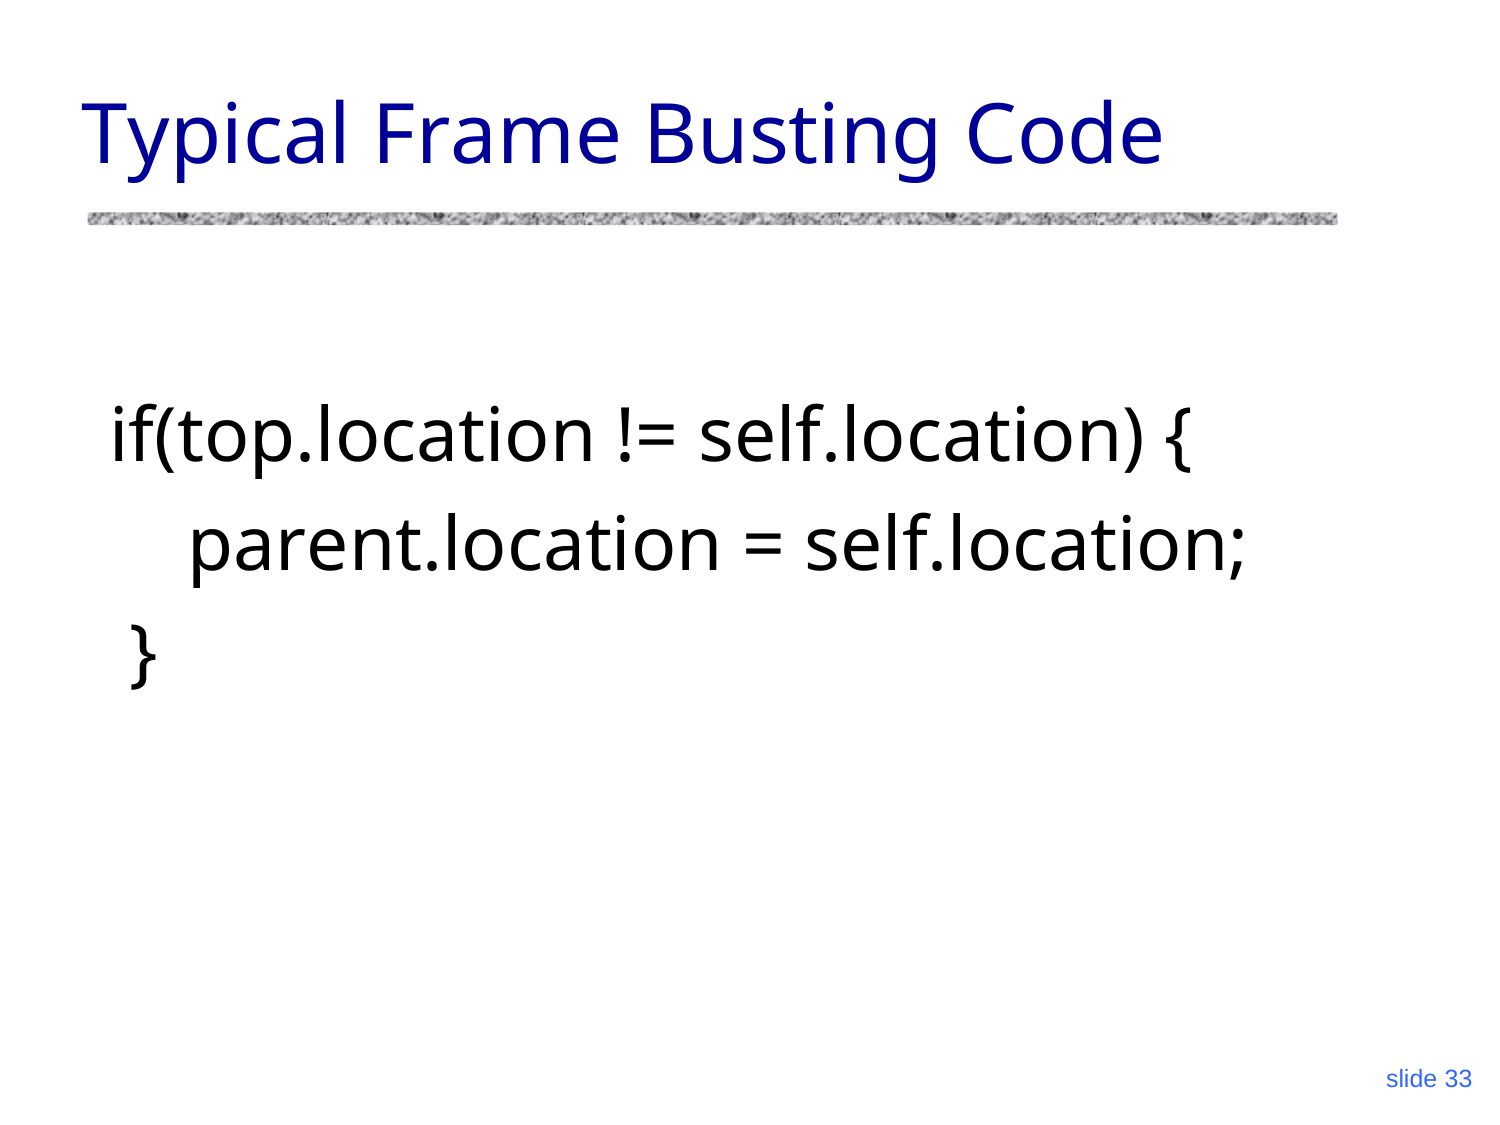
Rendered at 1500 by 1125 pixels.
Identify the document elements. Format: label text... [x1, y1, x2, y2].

text_box if(top.location != self.location) { parent.location = self.location; } [75, 249, 1426, 738]
text_box slide <number> [1174, 1025, 1488, 1101]
text_box Typical Frame Busting Code [66, 37, 1342, 188]
picture [87, 212, 1338, 226]
